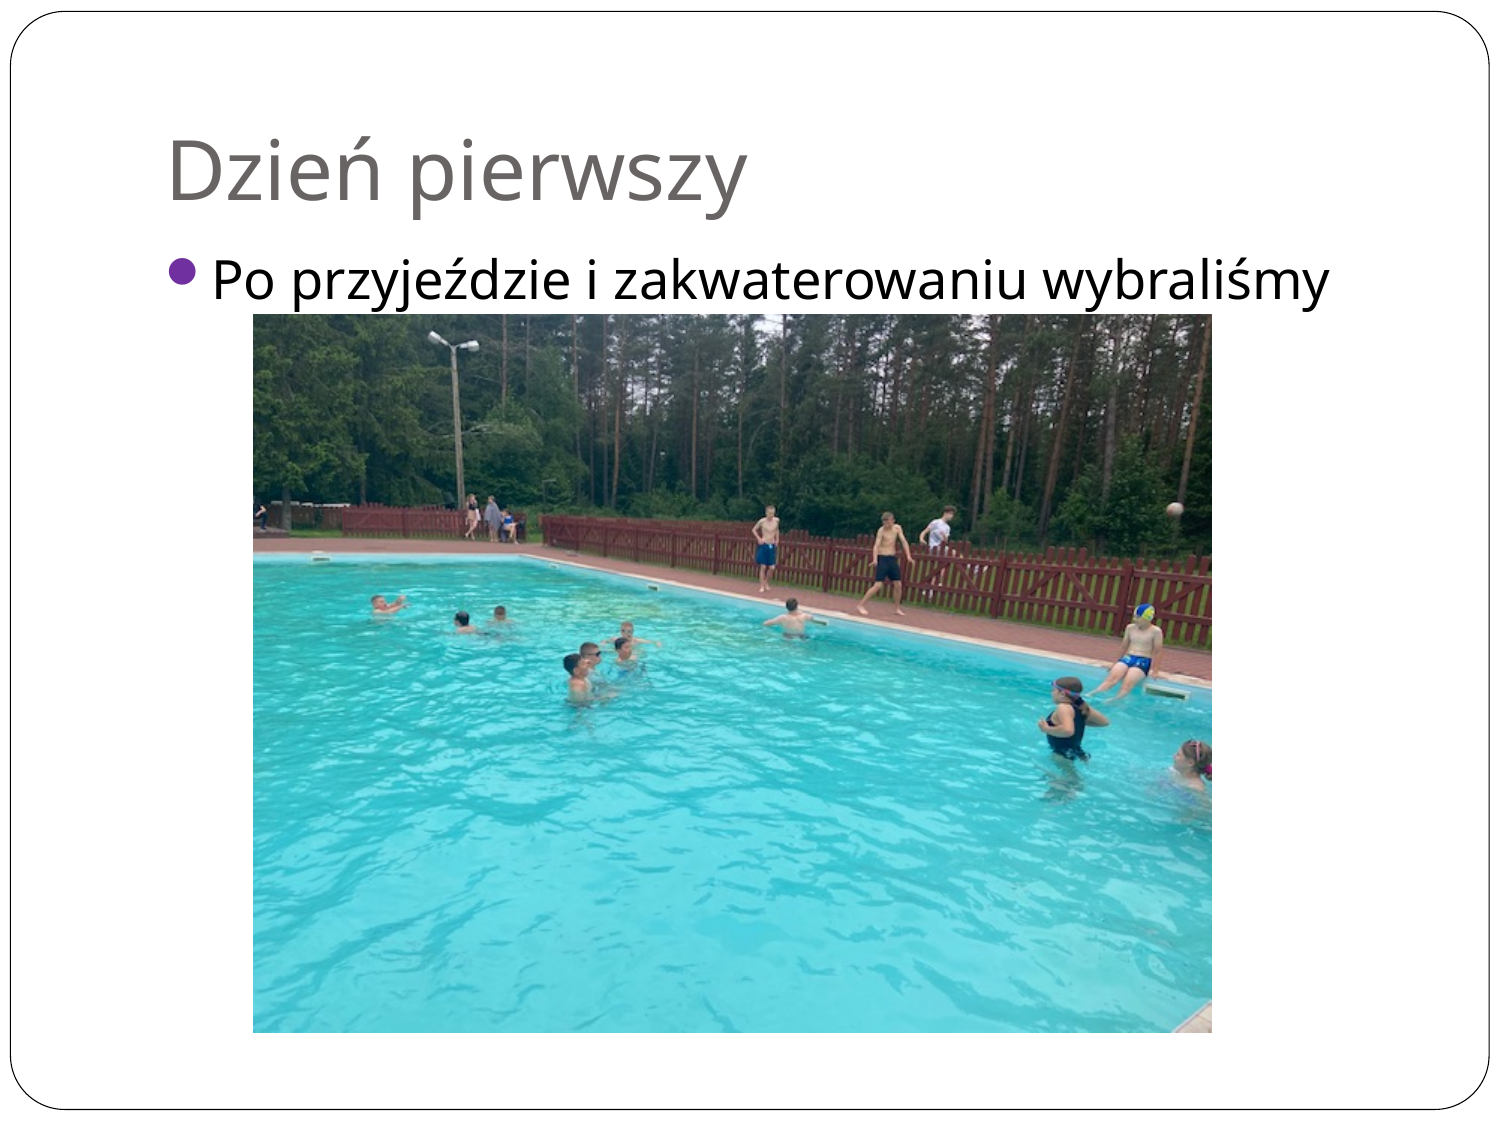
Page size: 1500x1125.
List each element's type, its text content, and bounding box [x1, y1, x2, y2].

title Dzień pierwszy [150, 45, 1426, 233]
picture [253, 314, 1212, 1033]
list Po przyjeździe i zakwaterowaniu wybraliśmy się na basem [150, 237, 1388, 988]
